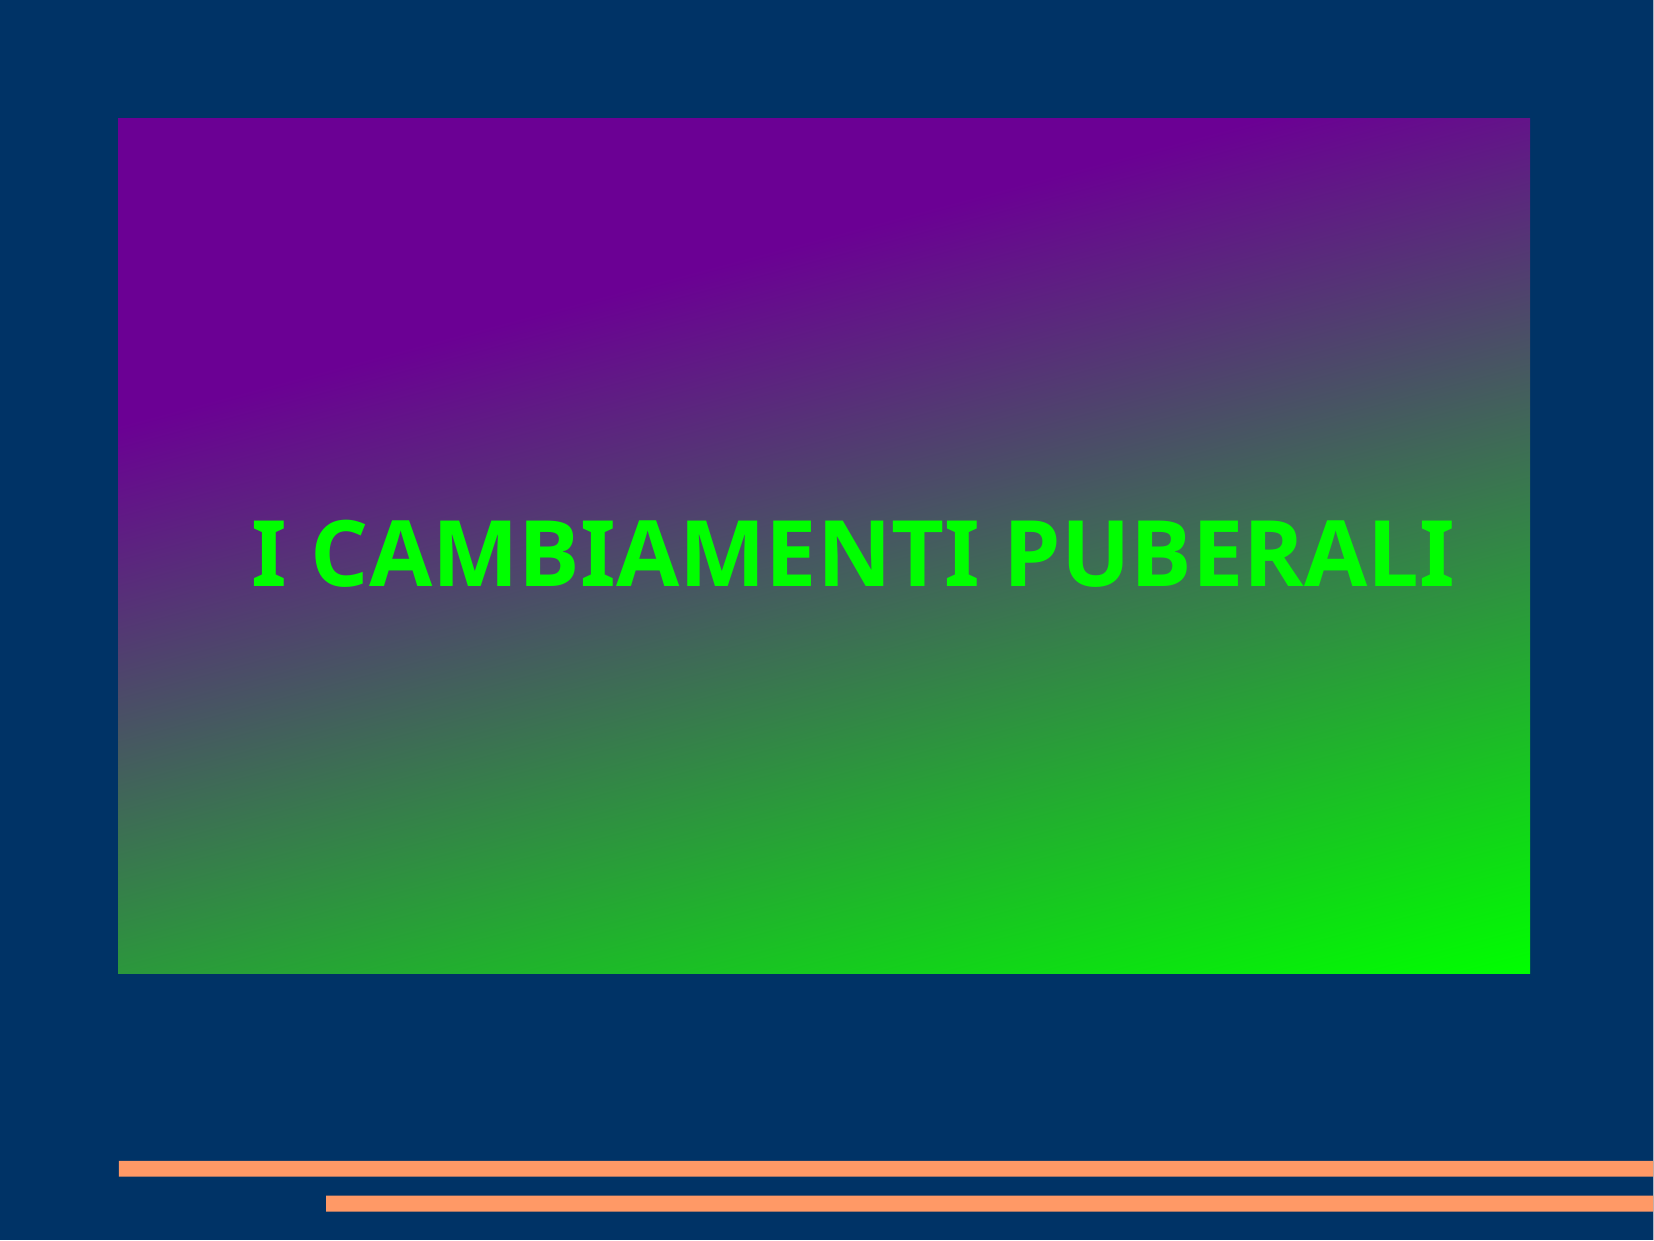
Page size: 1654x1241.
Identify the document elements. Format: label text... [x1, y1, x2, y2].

title I CAMBIAMENTI PUBERALI [118, 118, 1531, 974]
text_box [121, 322, 1561, 1132]
